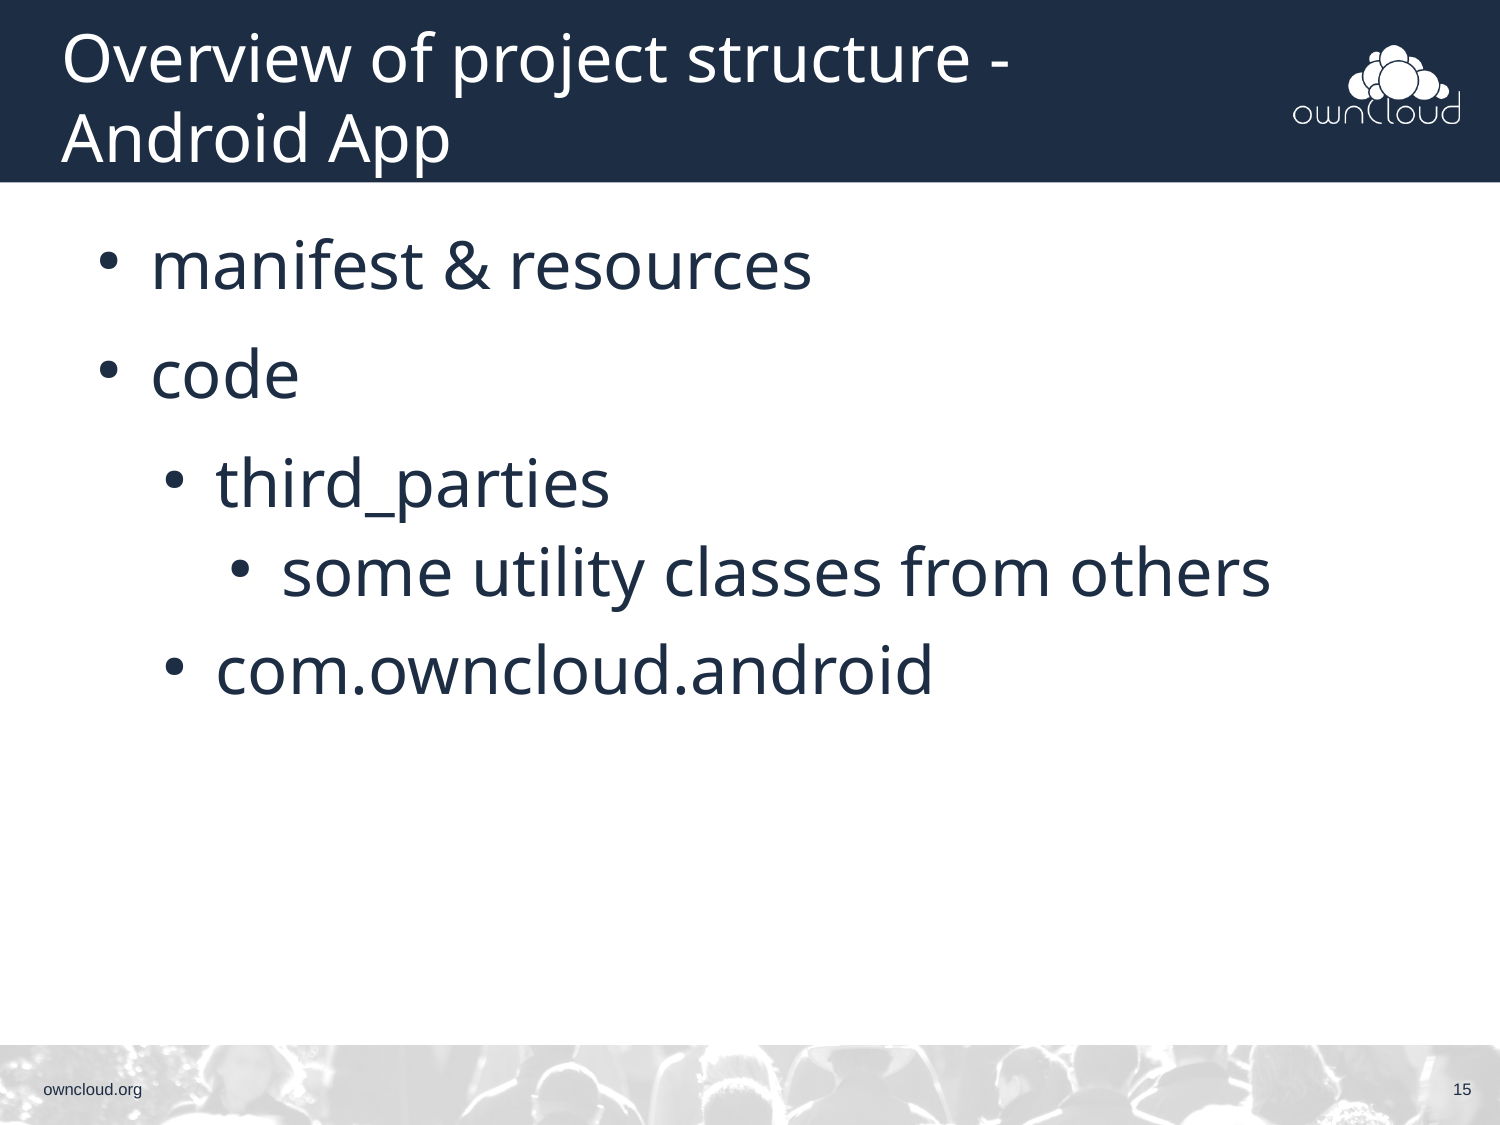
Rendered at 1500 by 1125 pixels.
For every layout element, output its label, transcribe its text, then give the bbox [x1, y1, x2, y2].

picture [1293, 45, 1460, 124]
list manifest & resources code third_parties some utility classes from others com.owncloud.android [46, 214, 1406, 1004]
picture [0, 1045, 1500, 1125]
title Overview of project structure - Android App [46, 5, 1258, 187]
